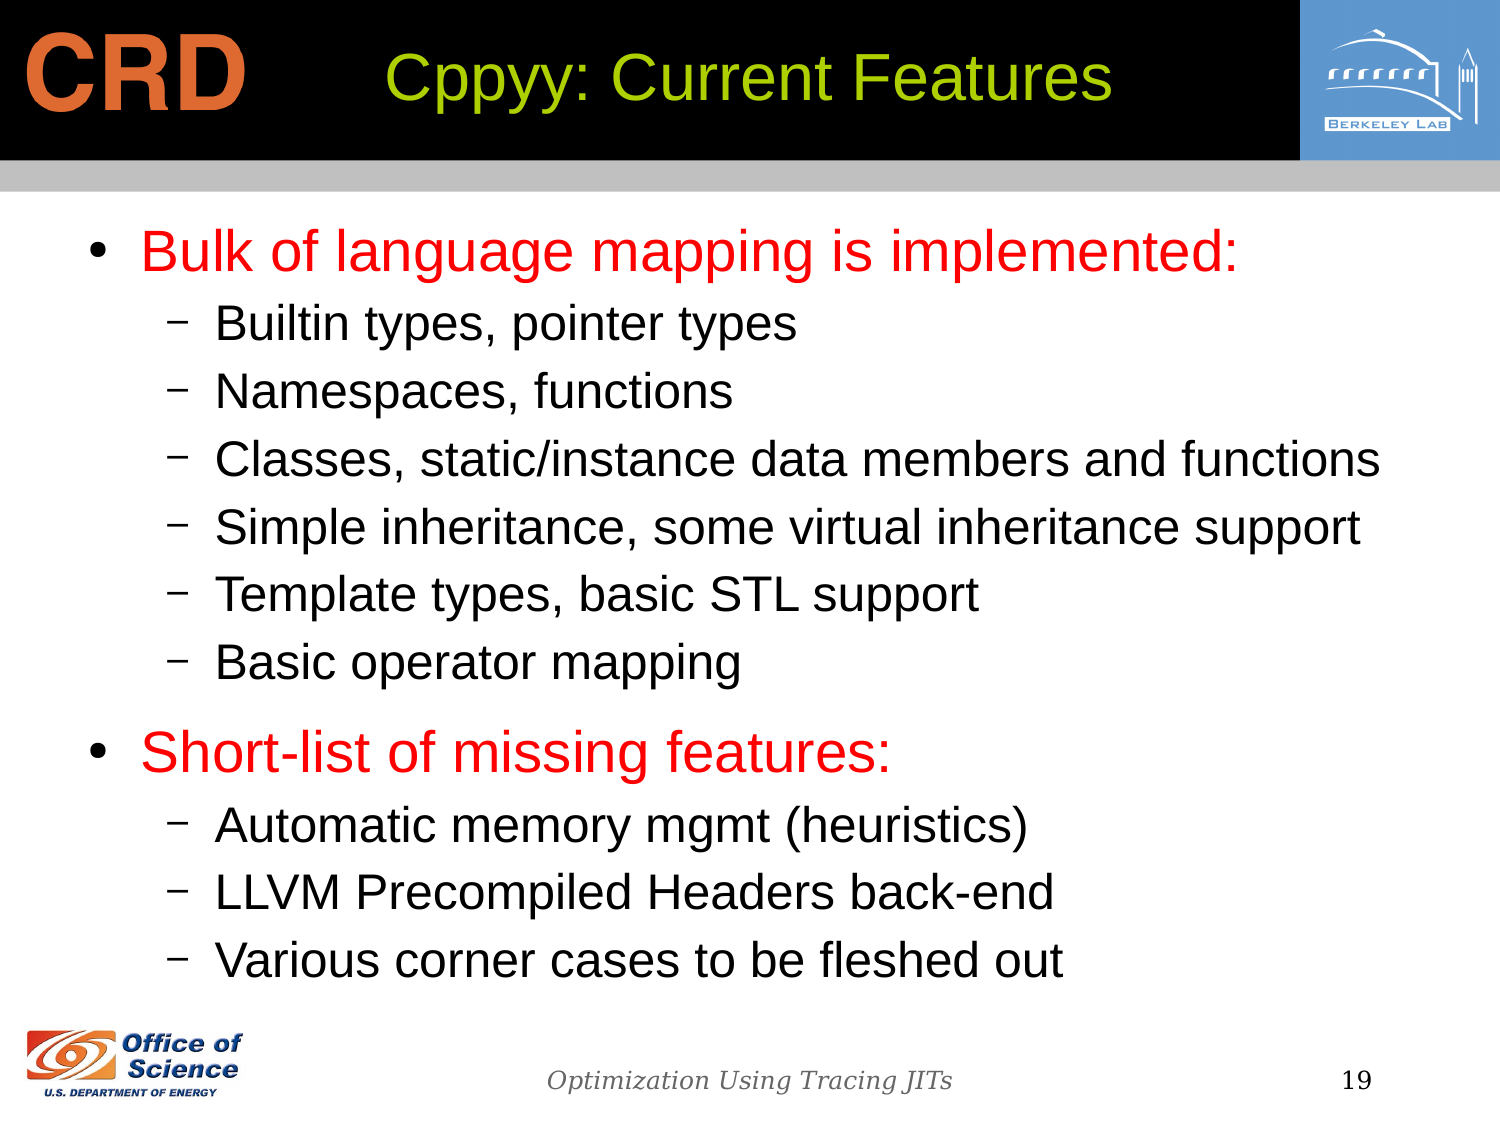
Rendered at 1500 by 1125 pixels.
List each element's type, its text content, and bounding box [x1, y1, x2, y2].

title Cppyy: Current Features [306, 0, 1194, 156]
list Bulk of language mapping is implemented: Builtin types, pointer types Namespaces, functions Classes, static/instance data members and functions Simple inheritance, some virtual inheritance support Template types, basic STL support Basic operator mapping Short-list of missing features: Automatic memory mgmt (heuristics) LLVM Precompiled Headers back-end Various corner cases to be fleshed out [69, 218, 1422, 1009]
picture [22, 1026, 246, 1100]
picture [1300, 0, 1500, 160]
picture [0, 0, 266, 149]
